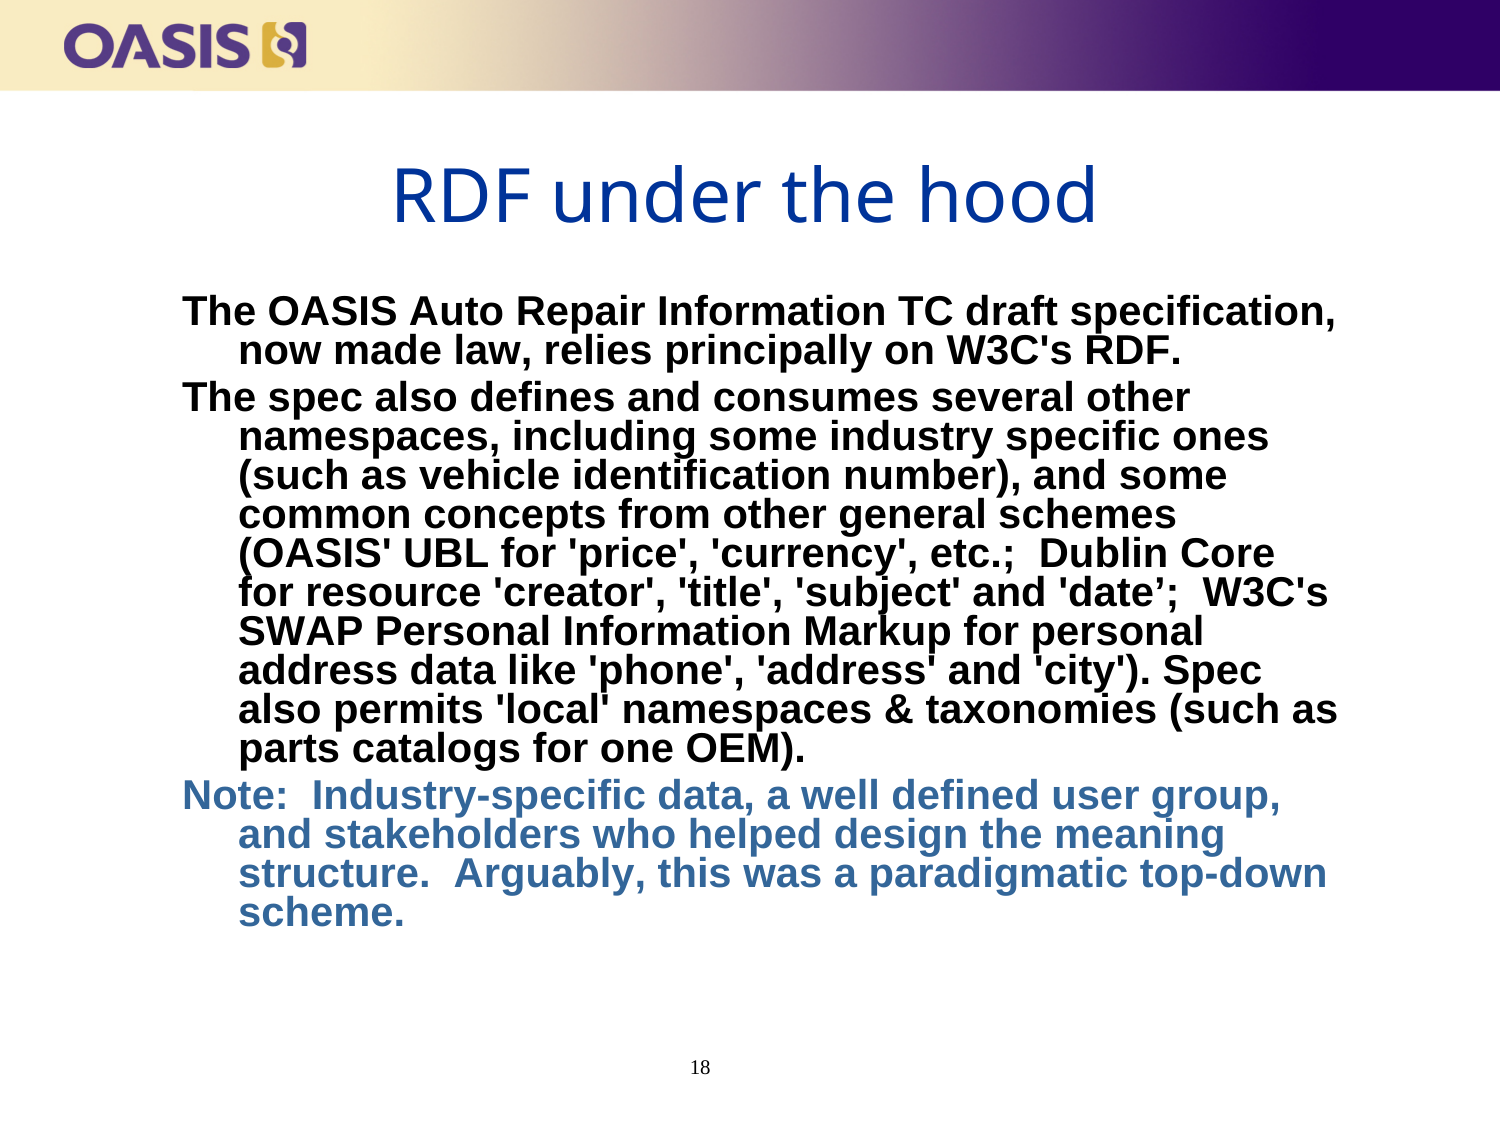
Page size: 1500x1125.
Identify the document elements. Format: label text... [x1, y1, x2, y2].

title RDF under the hood [58, 127, 1434, 249]
picture [0, 0, 1500, 1125]
list The OASIS Auto Repair Information TC draft specification, now made law, relies principally on W3C's RDF. The spec also defines and consumes several other namespaces, including some industry specific ones (such as vehicle identification number), and some common concepts from other general schemes (OASIS' UBL for 'price', 'currency', etc.; Dublin Core for resource 'creator', 'title', 'subject' and 'date’; W3C's SWAP Personal Information Markup for personal address data like 'phone', 'address' and 'city'). Spec also permits 'local' namespaces & taxonomies (such as parts catalogs for one OEM). Note: Industry-specific data, a well defined user group, and stakeholders who helped design the meaning structure. Arguably, this was a paradigmatic top-down scheme. [167, 286, 1355, 1049]
